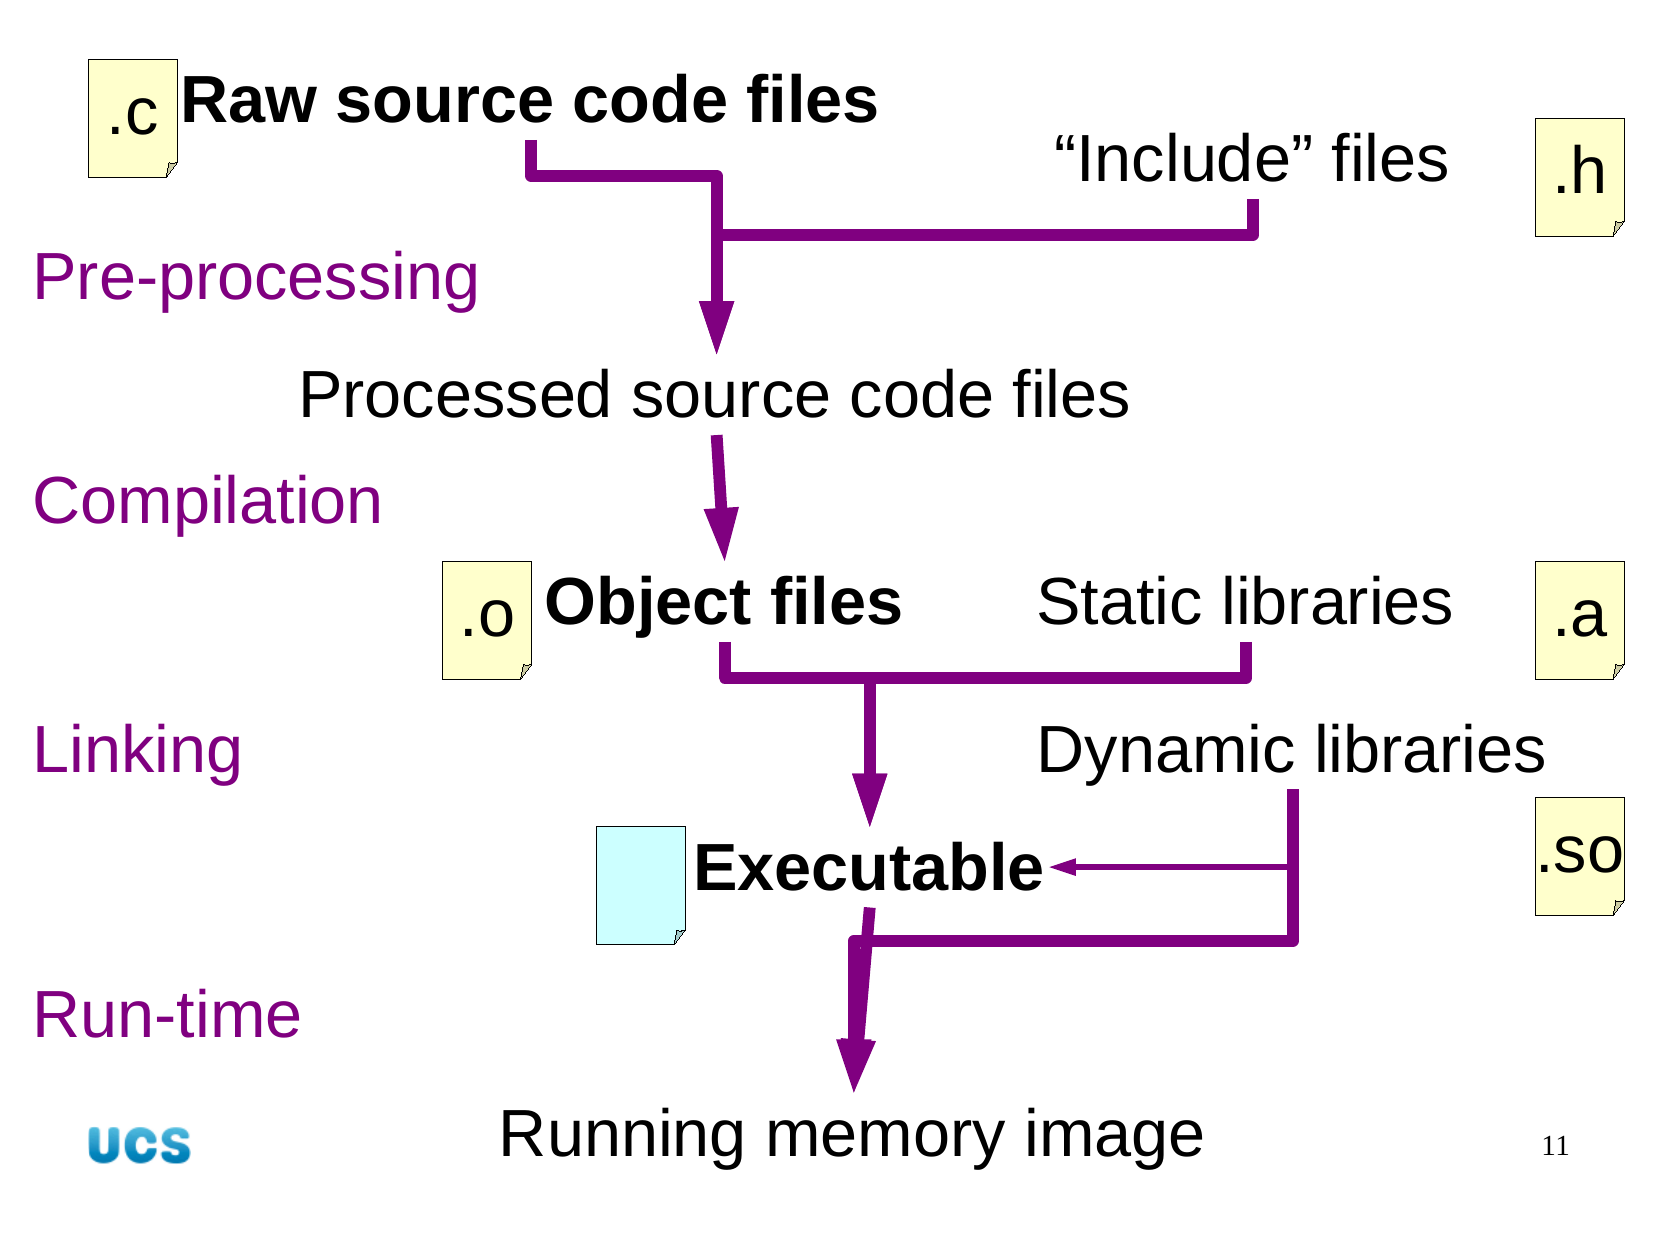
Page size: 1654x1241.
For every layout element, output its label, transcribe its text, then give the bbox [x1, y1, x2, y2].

text_box Raw source code files [178, 59, 886, 140]
text_box Executable [690, 826, 1050, 908]
text_box .h [1535, 118, 1625, 237]
text_box [596, 826, 686, 945]
text_box Dynamic libraries [1033, 708, 1552, 790]
text_box .a [1535, 561, 1625, 680]
text_box Running memory image [496, 1092, 1212, 1174]
text_box Object files [541, 561, 908, 642]
text_box Processed source code files [295, 354, 1139, 436]
text_box Run-time [29, 974, 307, 1056]
text_box Linking [29, 708, 248, 790]
text_box .o [442, 561, 532, 680]
picture [88, 1126, 191, 1165]
text_box Pre-processing [29, 236, 486, 317]
text_box .c [88, 59, 178, 178]
text_box Compilation [29, 460, 389, 542]
text_box “Include” files [1051, 118, 1455, 199]
text_box .so [1535, 797, 1625, 916]
text_box Static libraries [1033, 561, 1460, 642]
